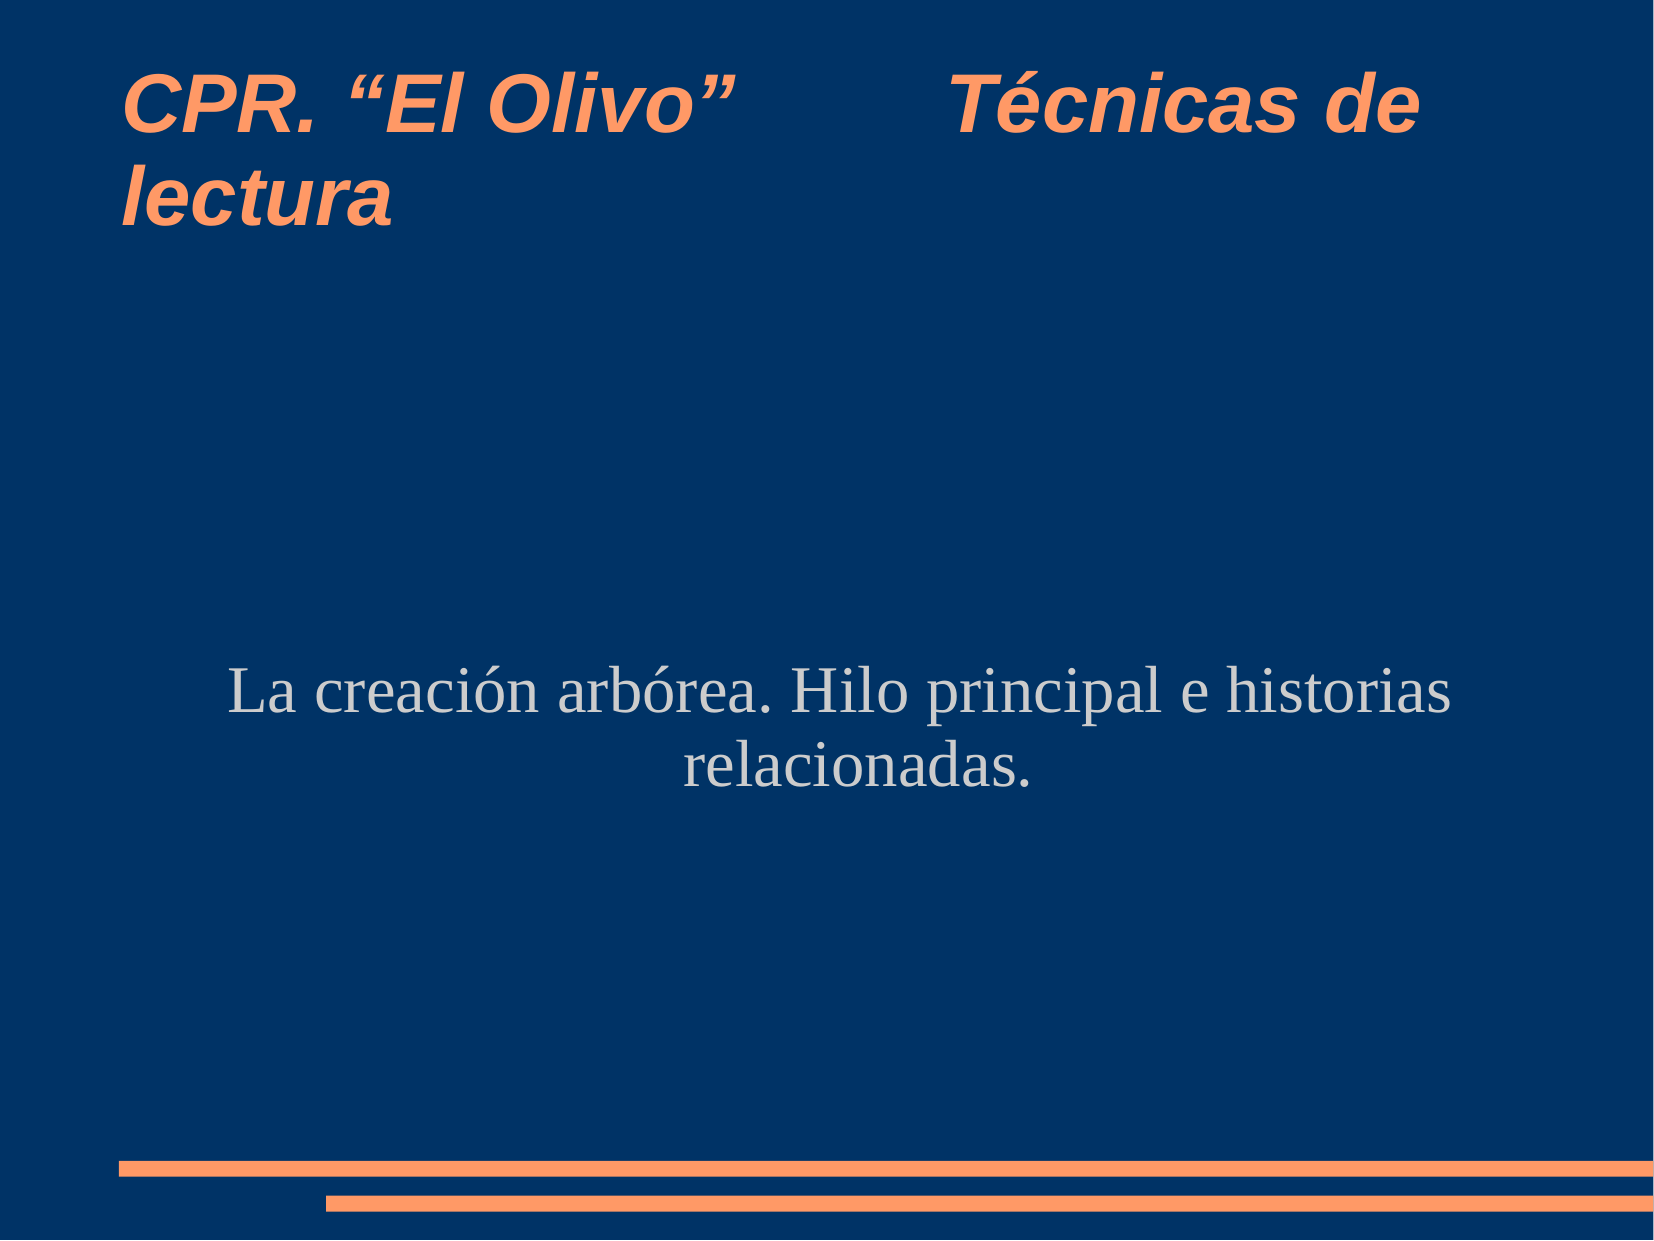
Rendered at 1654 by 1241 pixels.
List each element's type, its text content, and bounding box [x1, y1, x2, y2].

subtitle La creación arbórea. Hilo principal e historias relacionadas. [121, 322, 1561, 1132]
title CPR. “El Olivo” Técnicas de lectura [121, 46, 1534, 254]
